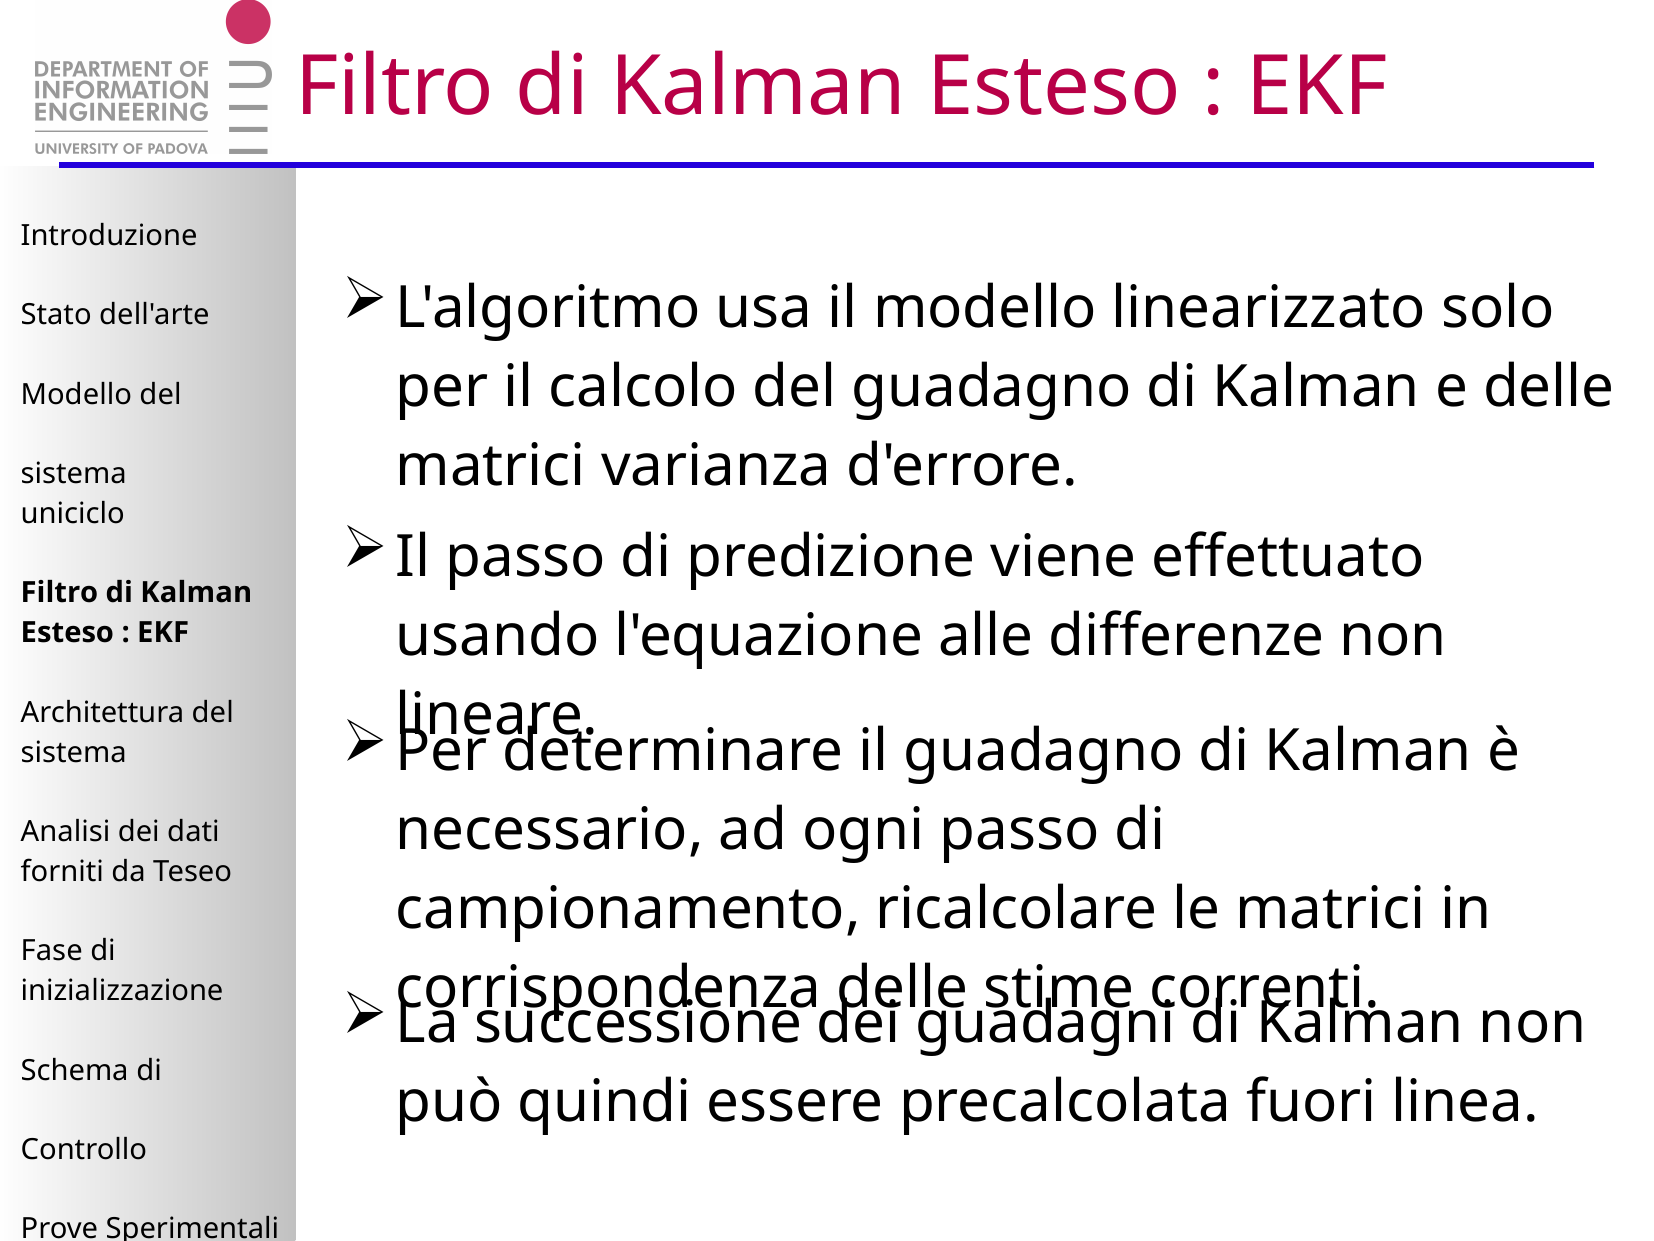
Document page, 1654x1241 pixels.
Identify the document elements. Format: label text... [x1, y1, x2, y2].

text_box L'algoritmo usa il modello linearizzato solo per il calcolo del guadagno di Kalman e delle matrici varianza d'errore. [324, 265, 1625, 443]
text_box Per determinare il guadagno di Kalman è necessario, ad ogni passo di campionamento, ricalcolare le matrici in corrispondenza delle stime correnti. [324, 707, 1625, 886]
text_box La successione dei guadagni di Kalman non può quindi essere precalcolata fuori linea. [324, 980, 1625, 1099]
title Filtro di Kalman Esteso : EKF [295, 16, 1565, 148]
text_box Introduzione Stato dell'arte Modello del sistema uniciclo Filtro di Kalman Esteso : EKF Architettura del sistema Analisi dei dati forniti da Teseo Fase di inizializzazione Schema di Controllo Prove Sperimentali Conclusioni Sviluppi futuri [5, 206, 302, 1211]
text_box Il passo di predizione viene effettuato usando l'equazione alle differenze non lineare. [324, 513, 1625, 633]
picture [35, 0, 272, 154]
